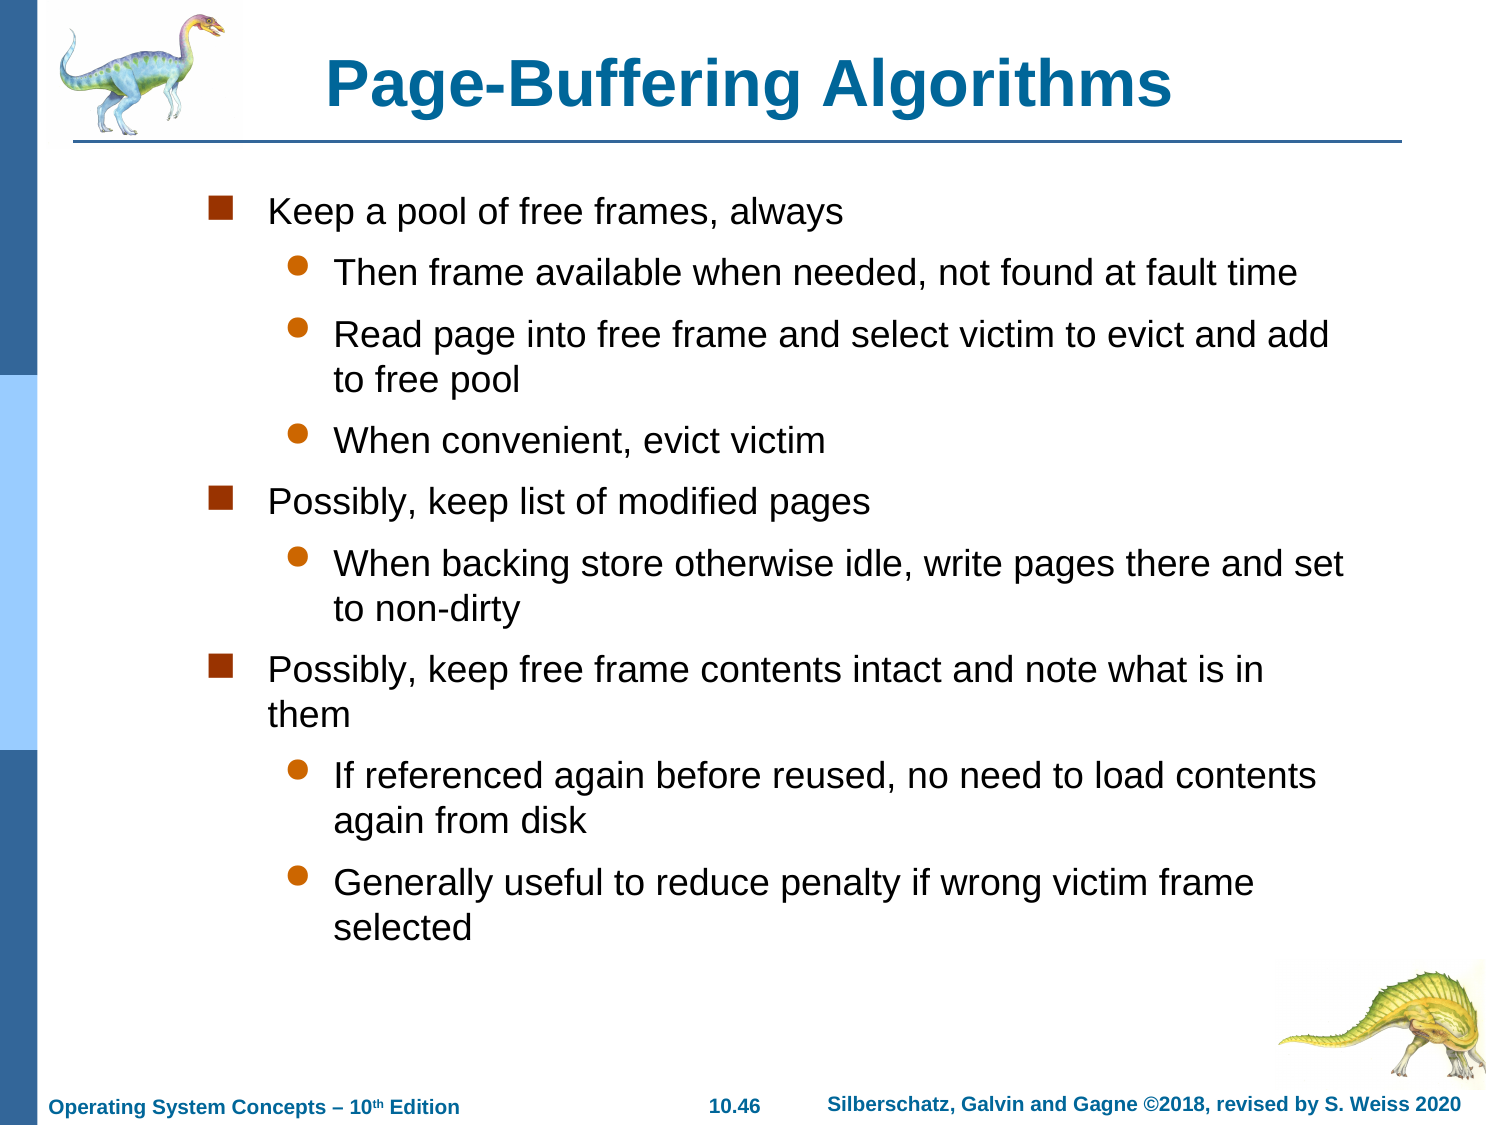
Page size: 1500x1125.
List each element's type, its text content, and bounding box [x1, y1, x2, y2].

picture [46, 0, 243, 149]
picture [1144, 1096, 1152, 1101]
picture [1275, 959, 1486, 1090]
title Page-Buffering Algorithms [75, 33, 1426, 128]
list Keep a pool of free frames, always Then frame available when needed, not found at fault time Read page into free frame and select victim to evict and add to free pool When convenient, evict victim Possibly, keep list of modified pages When backing store otherwise idle, write pages there and set to non-dirty Possibly, keep free frame contents intact and note what is in them If referenced again before reused, no need to load contents again from disk Generally useful to reduce penalty if wrong victim frame selected [196, 179, 1369, 1013]
